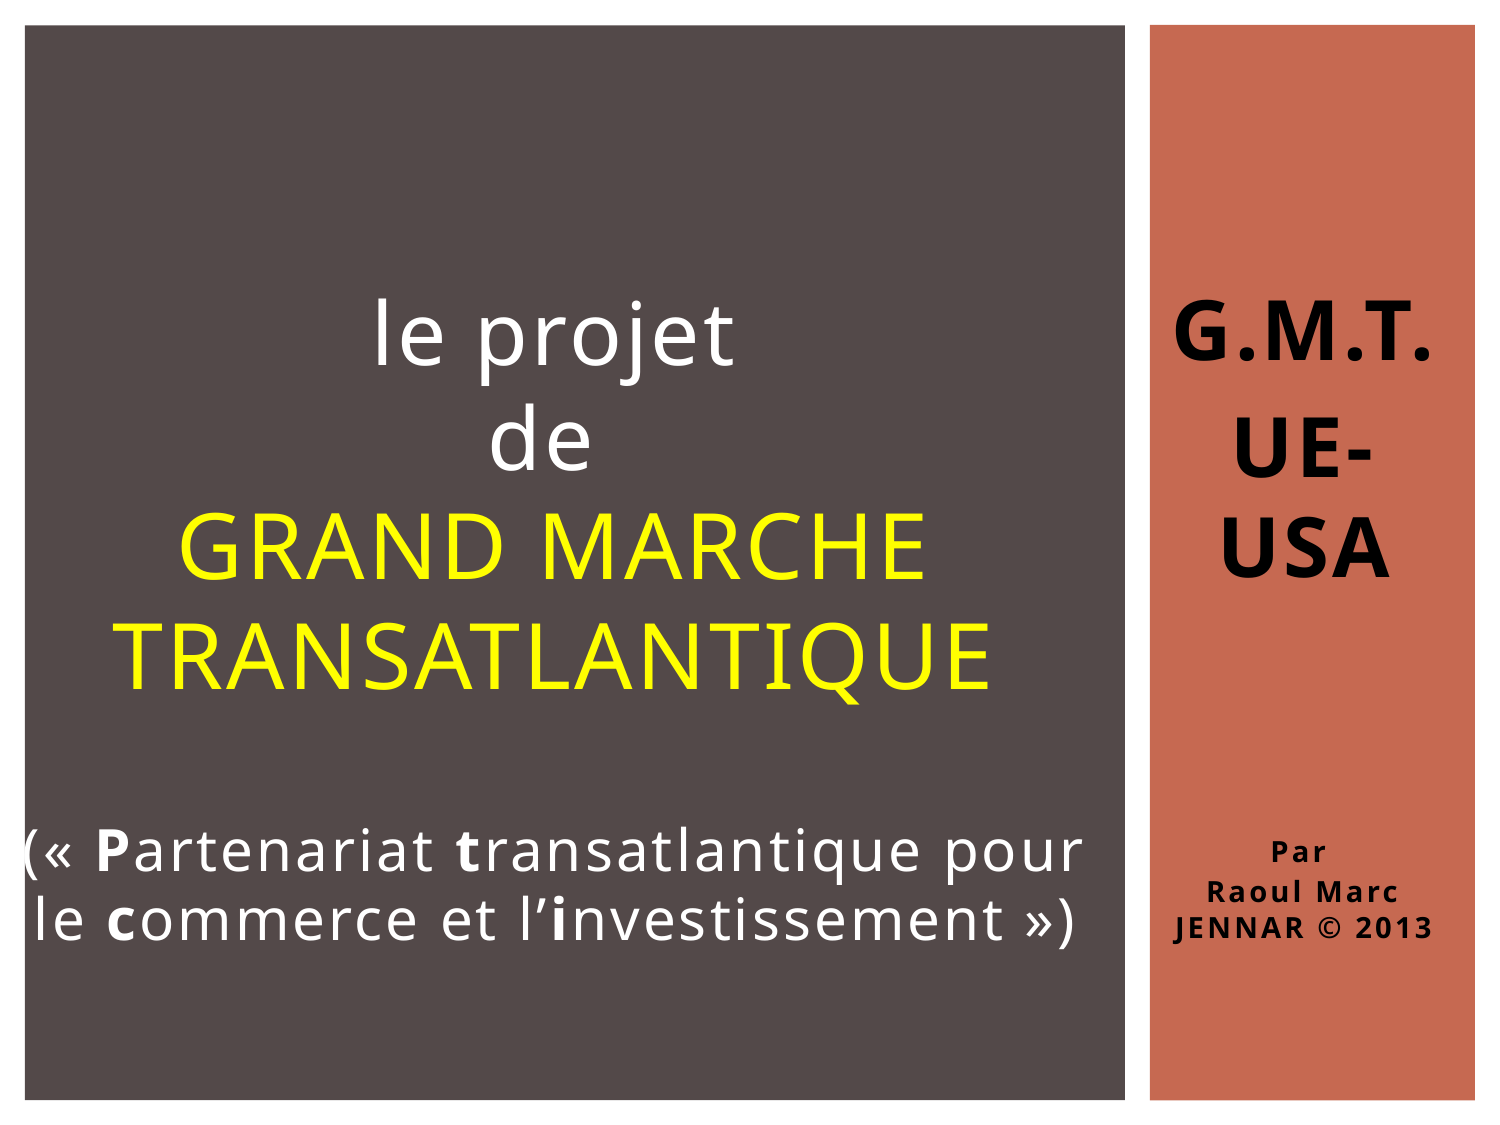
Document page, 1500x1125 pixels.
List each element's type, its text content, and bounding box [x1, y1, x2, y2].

subtitle G.M.T. UE-USA Par Raoul Marc JENNAR © 2013 [1132, 115, 1475, 990]
title le projet de GRAND MARCHE TRANSATLANTIQUE (« Partenariat transatlantique pour le commerce et l’investissement ») [0, 0, 1111, 1125]
